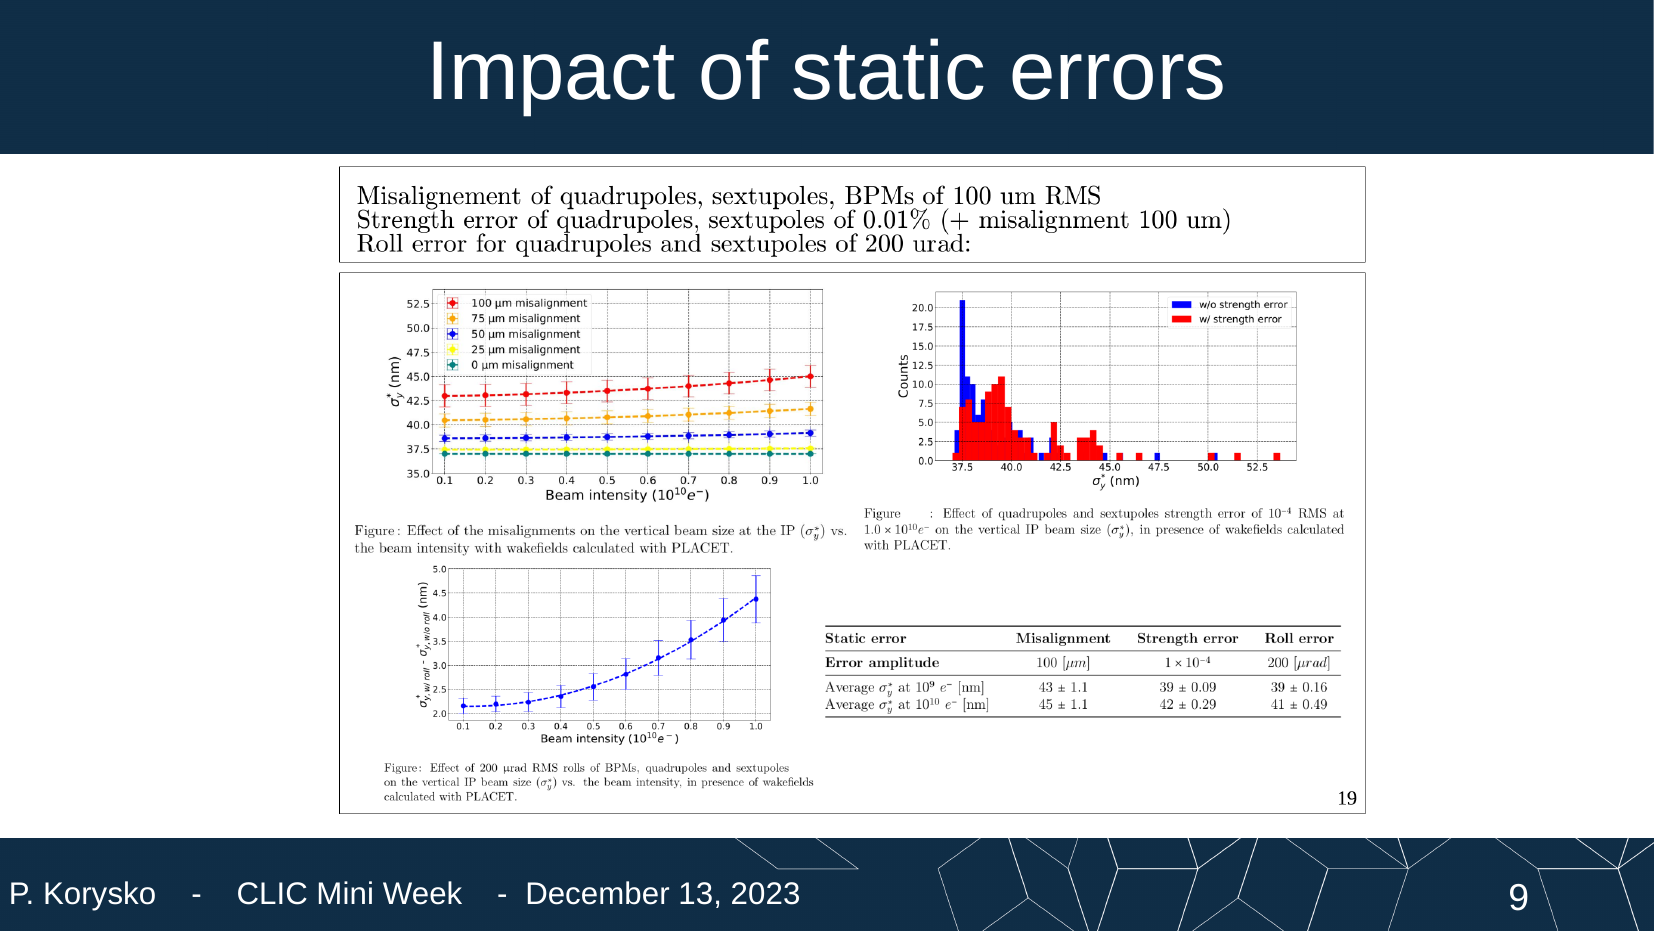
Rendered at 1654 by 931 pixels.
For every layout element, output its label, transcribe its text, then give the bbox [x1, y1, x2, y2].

text_box <number> [1493, 868, 1654, 931]
text_box P. Korysko - CLIC Mini Week - December 13, 2023 [0, 868, 957, 931]
picture [0, 0, 1654, 154]
picture [0, 838, 1654, 931]
picture [271, 159, 1413, 827]
